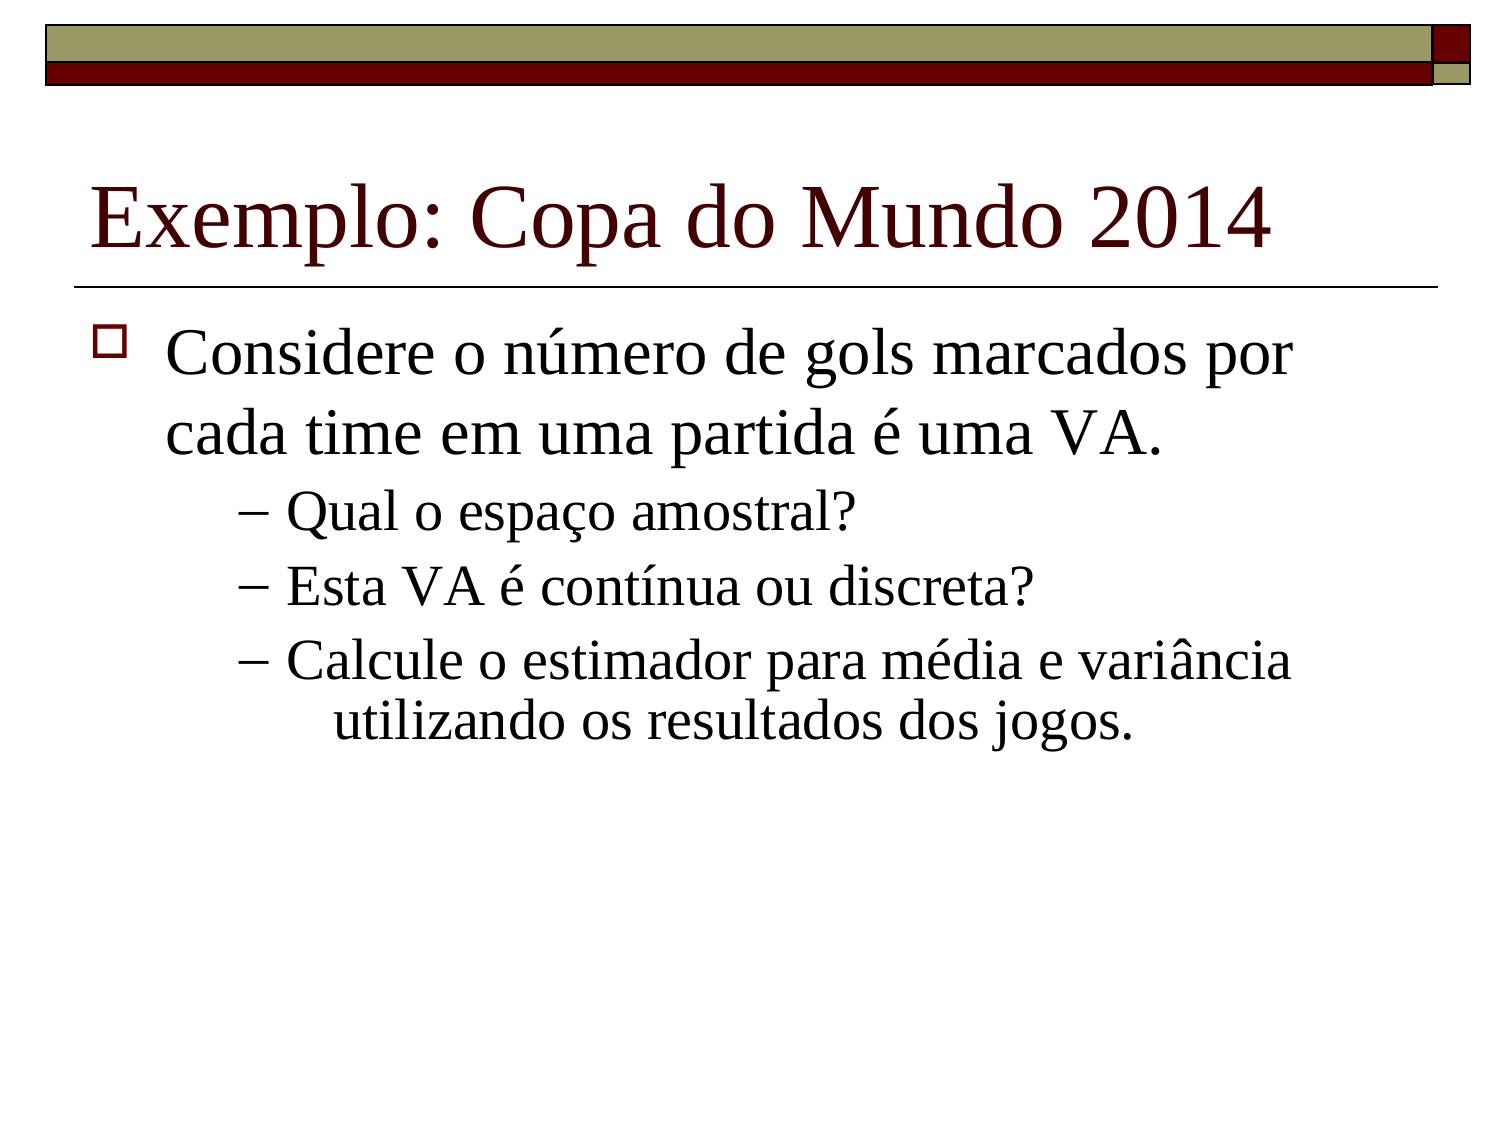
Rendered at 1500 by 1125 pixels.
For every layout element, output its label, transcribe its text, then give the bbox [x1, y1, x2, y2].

title Exemplo: Copa do Mundo 2014 [75, 39, 1424, 274]
list Considere o número de gols marcados por cada time em uma partida é uma VA. Qual o espaço amostral? Esta VA é contínua ou discreta? Calcule o estimador para média e variância utilizando os resultados dos jogos. [75, 299, 1426, 1006]
